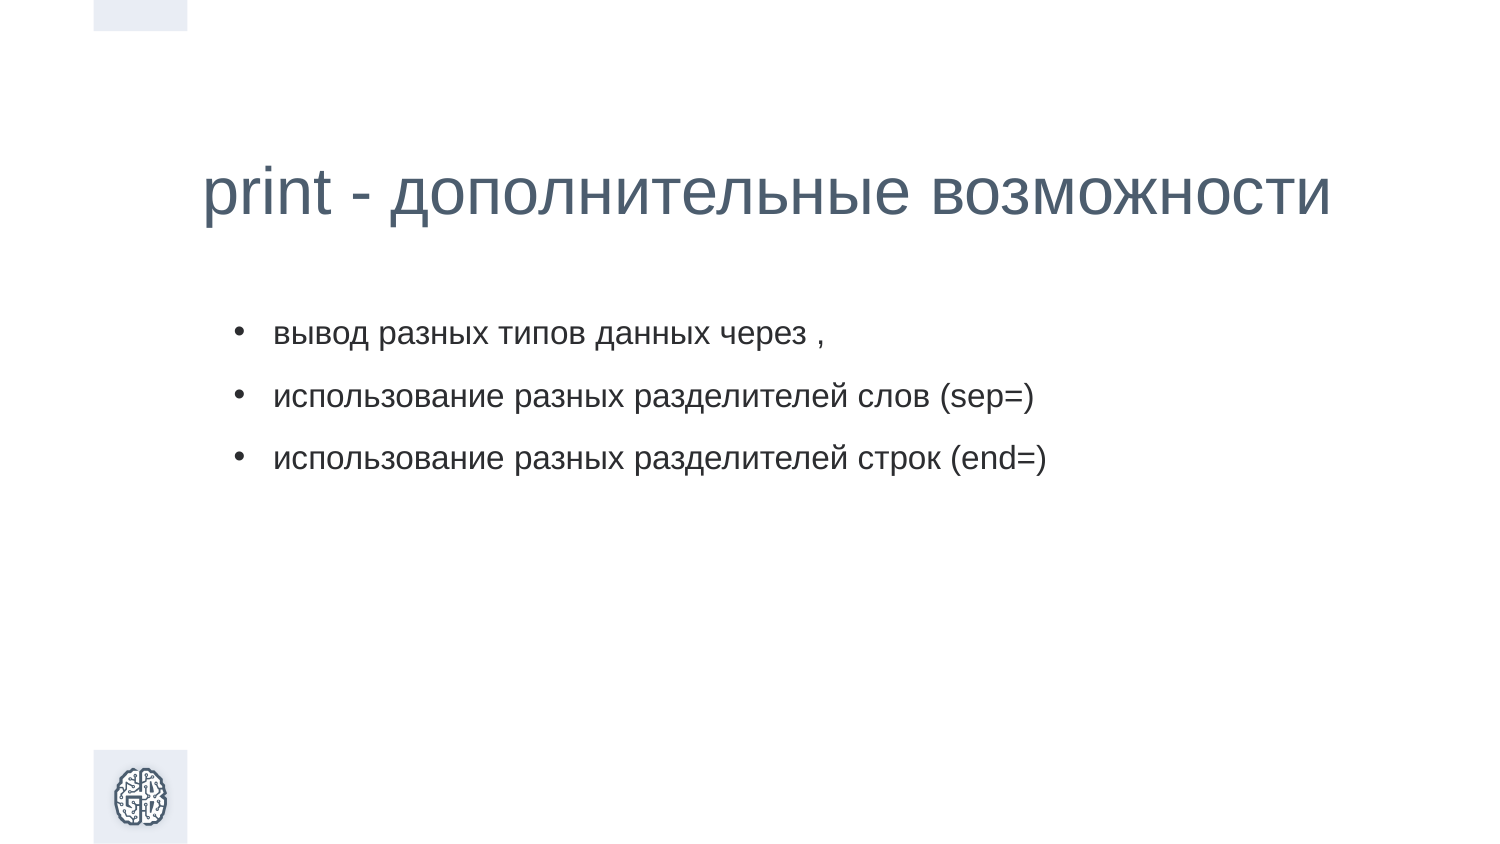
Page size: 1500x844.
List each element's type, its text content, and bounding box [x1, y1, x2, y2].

text_box использование разных разделителей слов (sep=) [187, 358, 1312, 409]
picture [106, 760, 175, 834]
text_box использование разных разделителей строк (end=) [187, 409, 1312, 483]
text_box вывод разных типов данных через , [187, 284, 1312, 358]
text_box print - дополнительные возможности [187, 93, 1356, 282]
